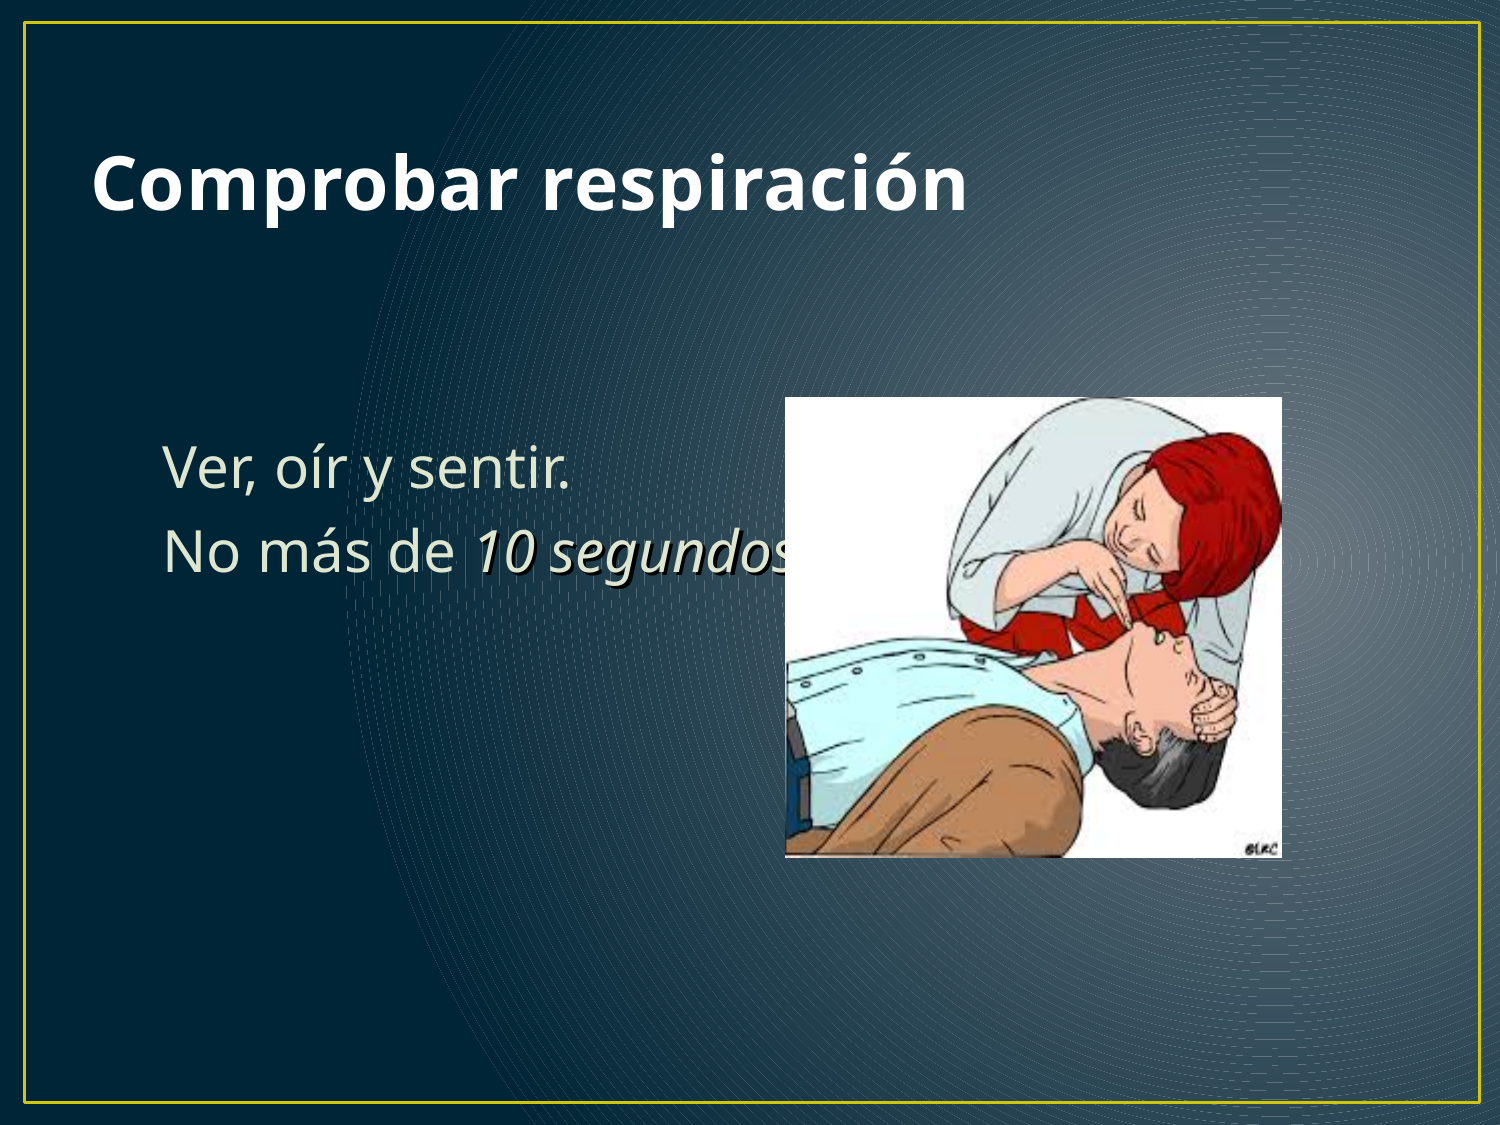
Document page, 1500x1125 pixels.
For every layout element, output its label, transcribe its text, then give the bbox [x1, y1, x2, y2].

list Ver, oír y sentir. No más de 10 segundos [147, 338, 1426, 1006]
picture [785, 397, 1282, 858]
title Comprobar respiración [75, 45, 1426, 233]
